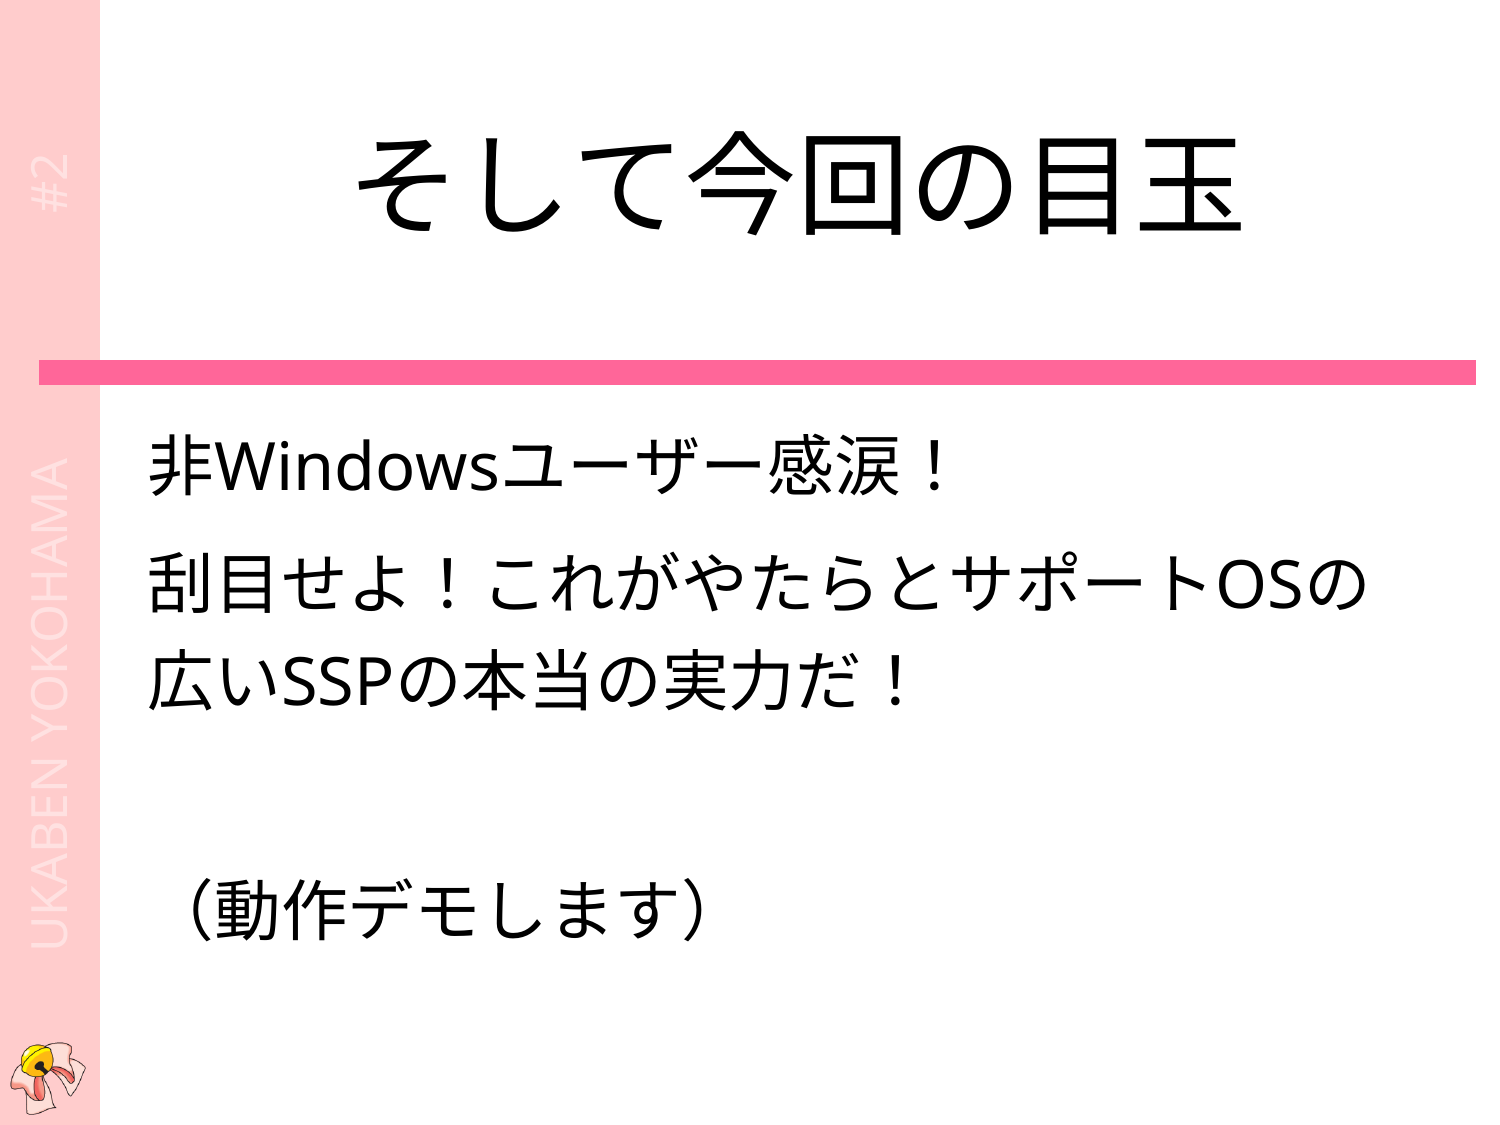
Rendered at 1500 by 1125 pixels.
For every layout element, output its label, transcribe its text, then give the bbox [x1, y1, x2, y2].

picture [10, 1042, 86, 1115]
list 非Windowsユーザー感涙！ 刮目せよ！これがやたらとサポートOSの 広いSSPの本当の実力だ！ （動作デモします） [147, 413, 1447, 1111]
title そして今回の目玉 [147, 29, 1447, 325]
